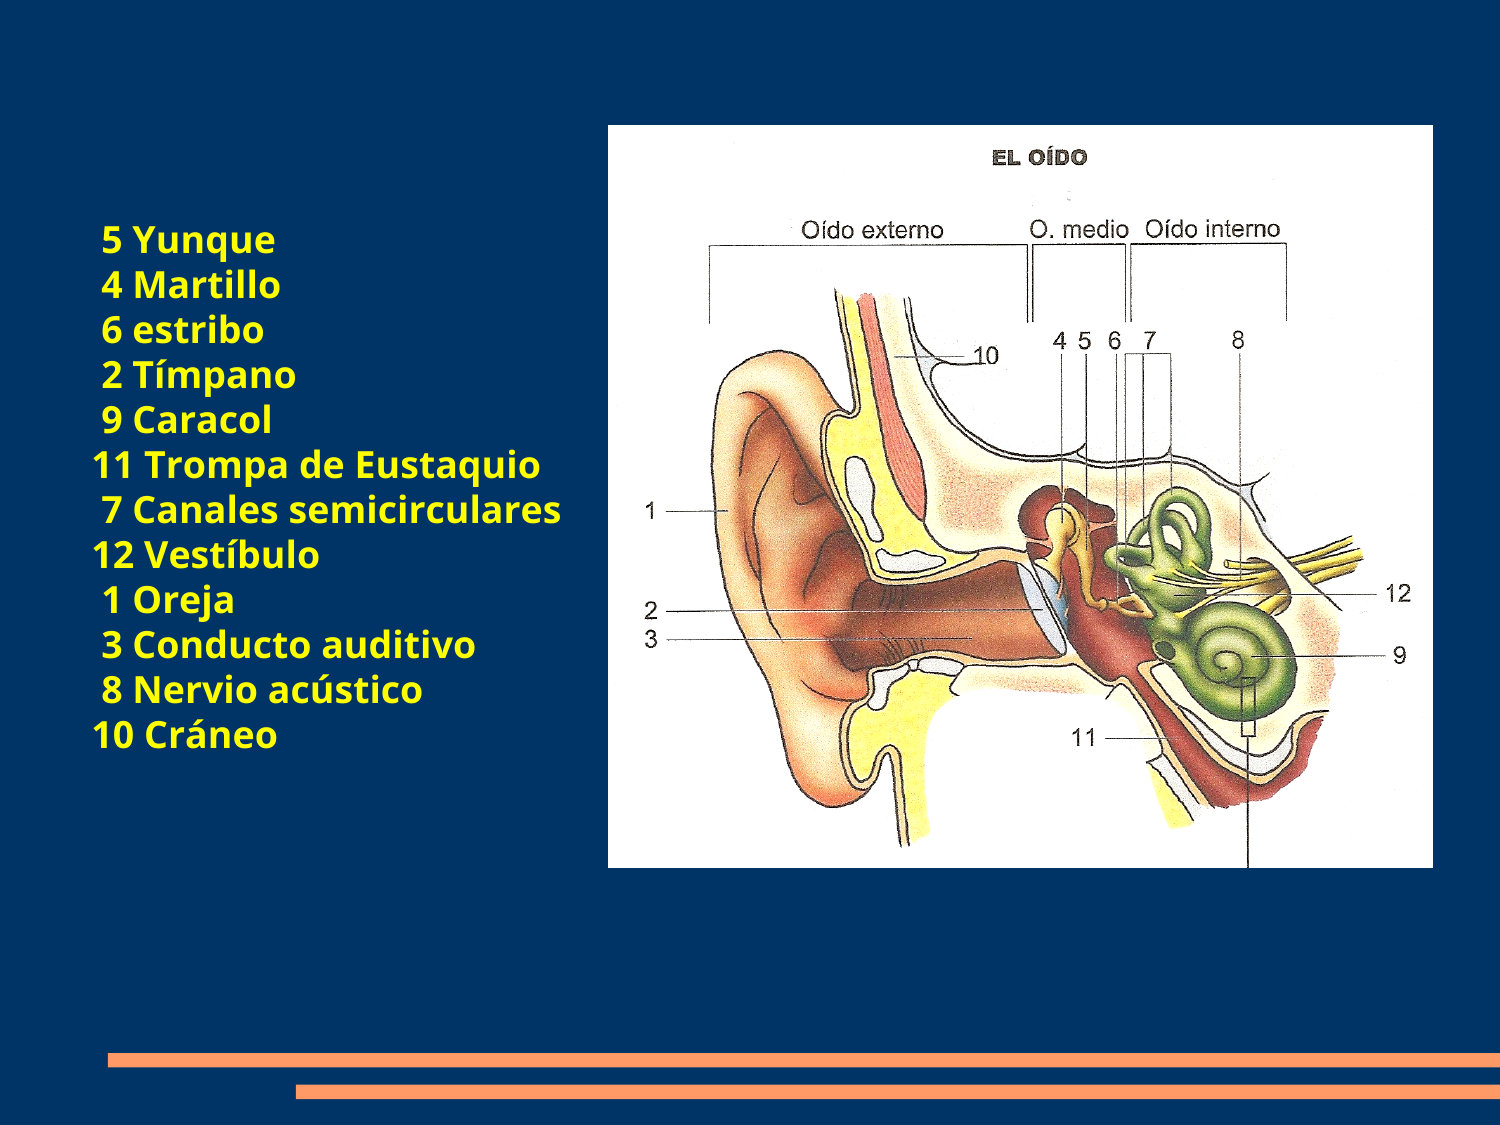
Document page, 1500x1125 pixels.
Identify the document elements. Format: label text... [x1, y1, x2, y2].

text_box [608, 125, 1433, 869]
text_box 5 Yunque 4 Martillo 6 estribo 2 Tímpano 9 Caracol 11 Trompa de Eustaquio 7 Canales semicirculares 12 Vestíbulo 1 Oreja 3 Conducto auditivo 8 Nervio acústico 10 Cráneo [76, 207, 597, 764]
